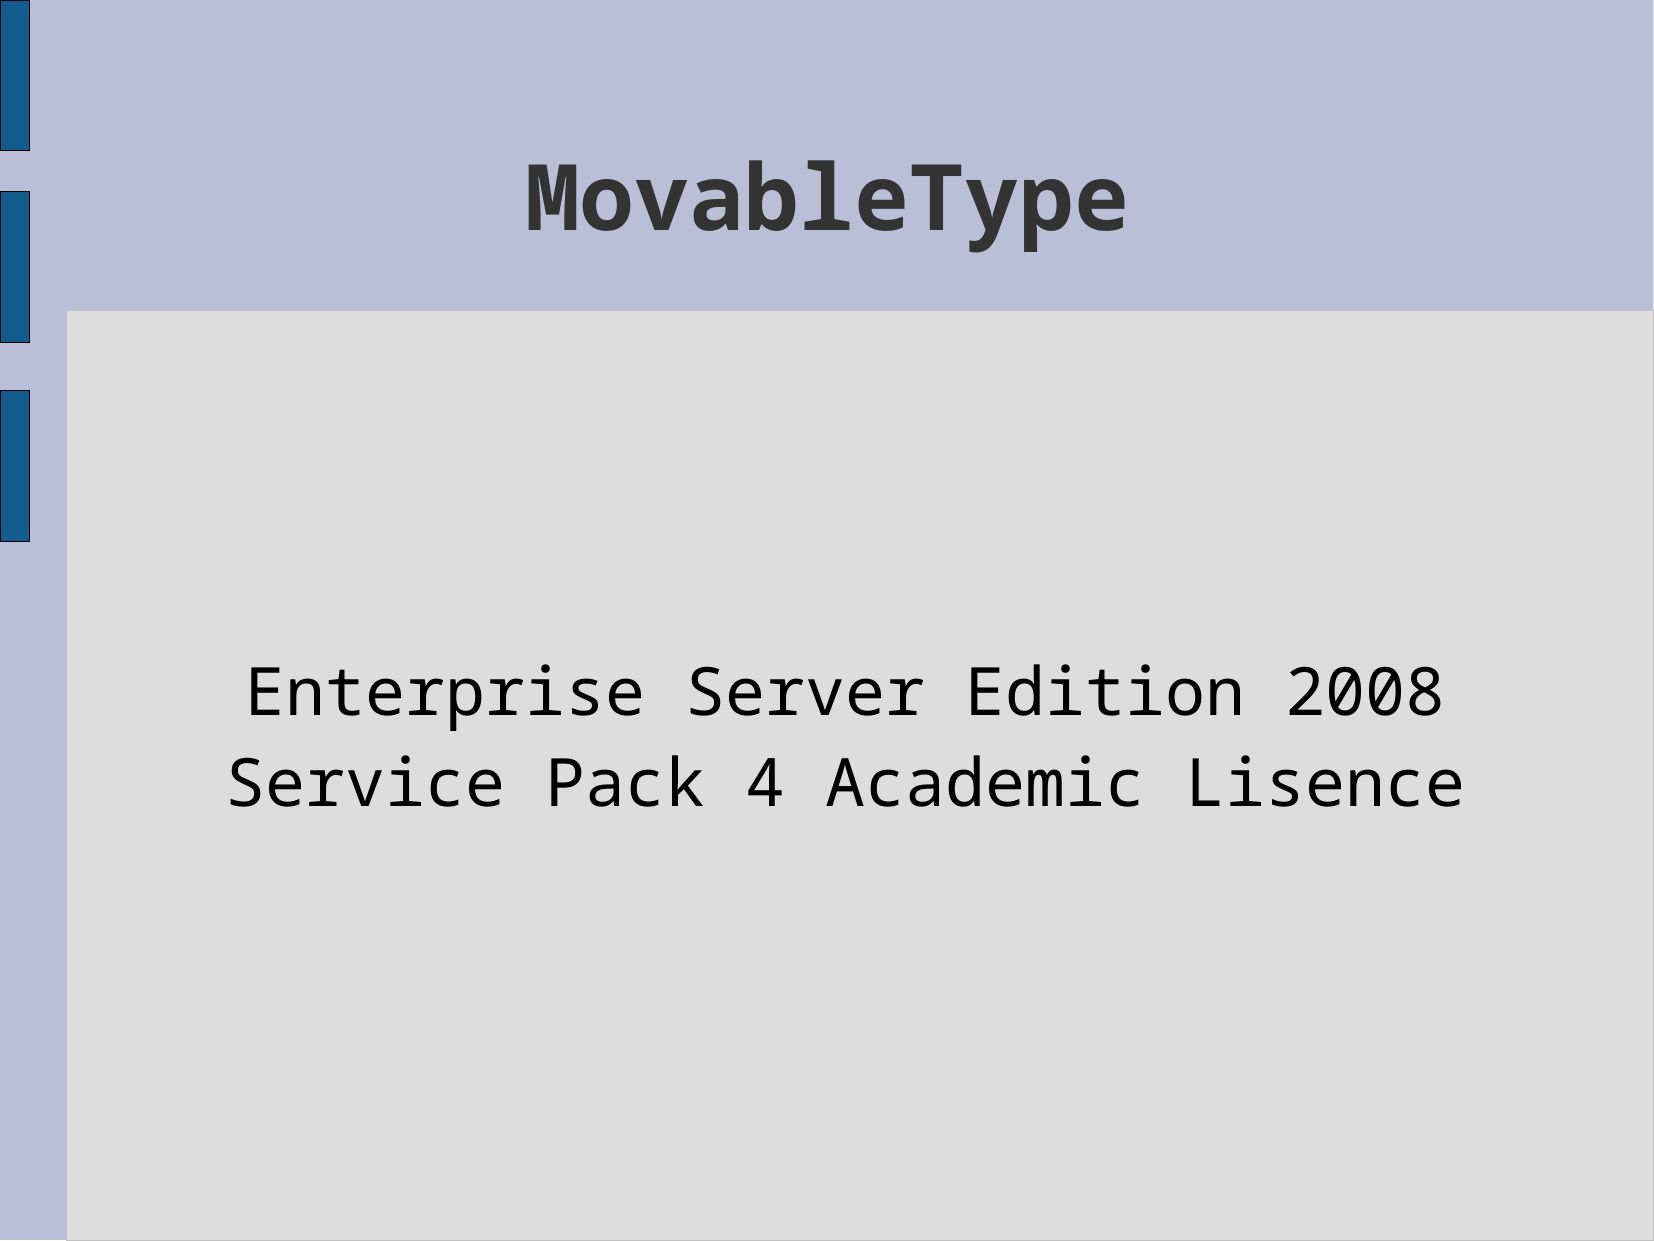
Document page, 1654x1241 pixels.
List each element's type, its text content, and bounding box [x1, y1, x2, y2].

title MovableType [121, 91, 1534, 299]
subtitle Enterprise Server Edition 2008 Service Pack 4 Academic Lisence [121, 344, 1534, 1127]
